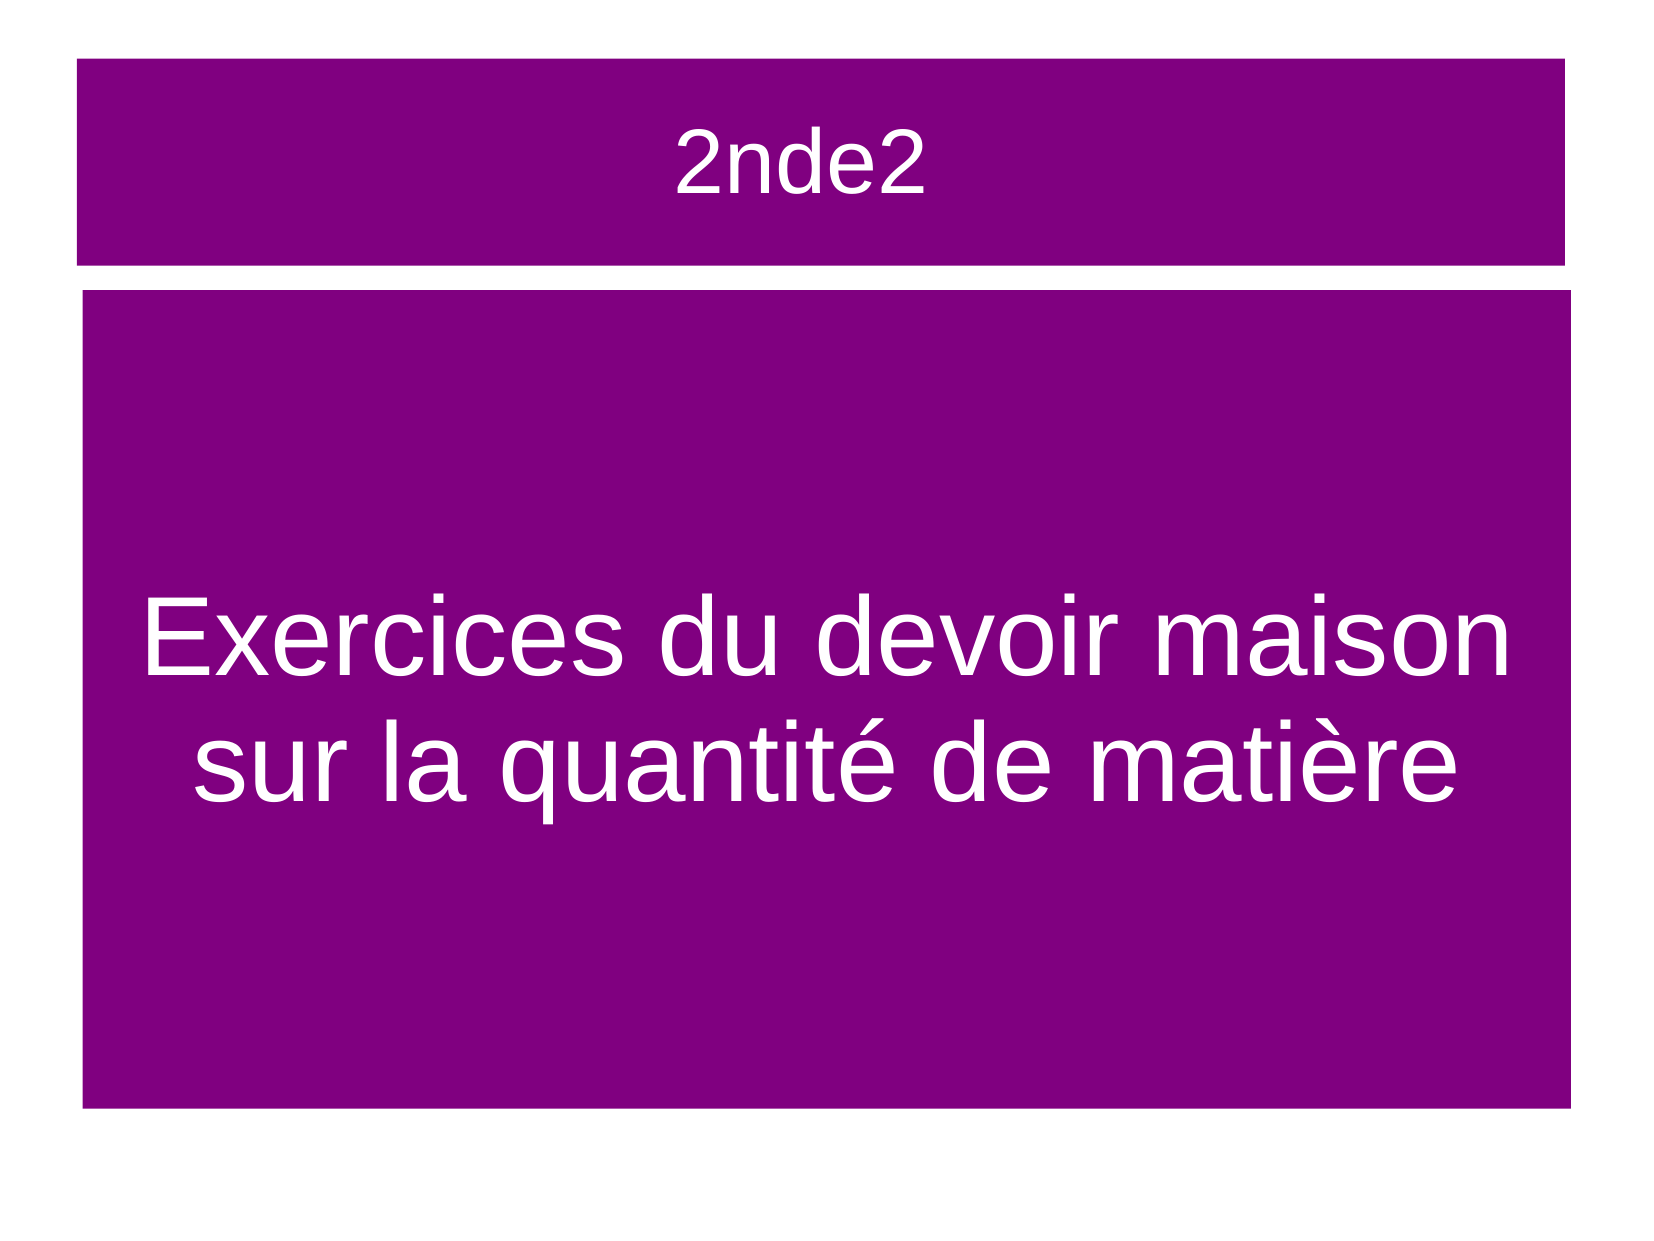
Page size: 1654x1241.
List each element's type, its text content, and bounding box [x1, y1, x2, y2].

subtitle Exercices du devoir maison sur la quantité de matière [82, 290, 1571, 1109]
title 2nde2 [76, 58, 1565, 266]
